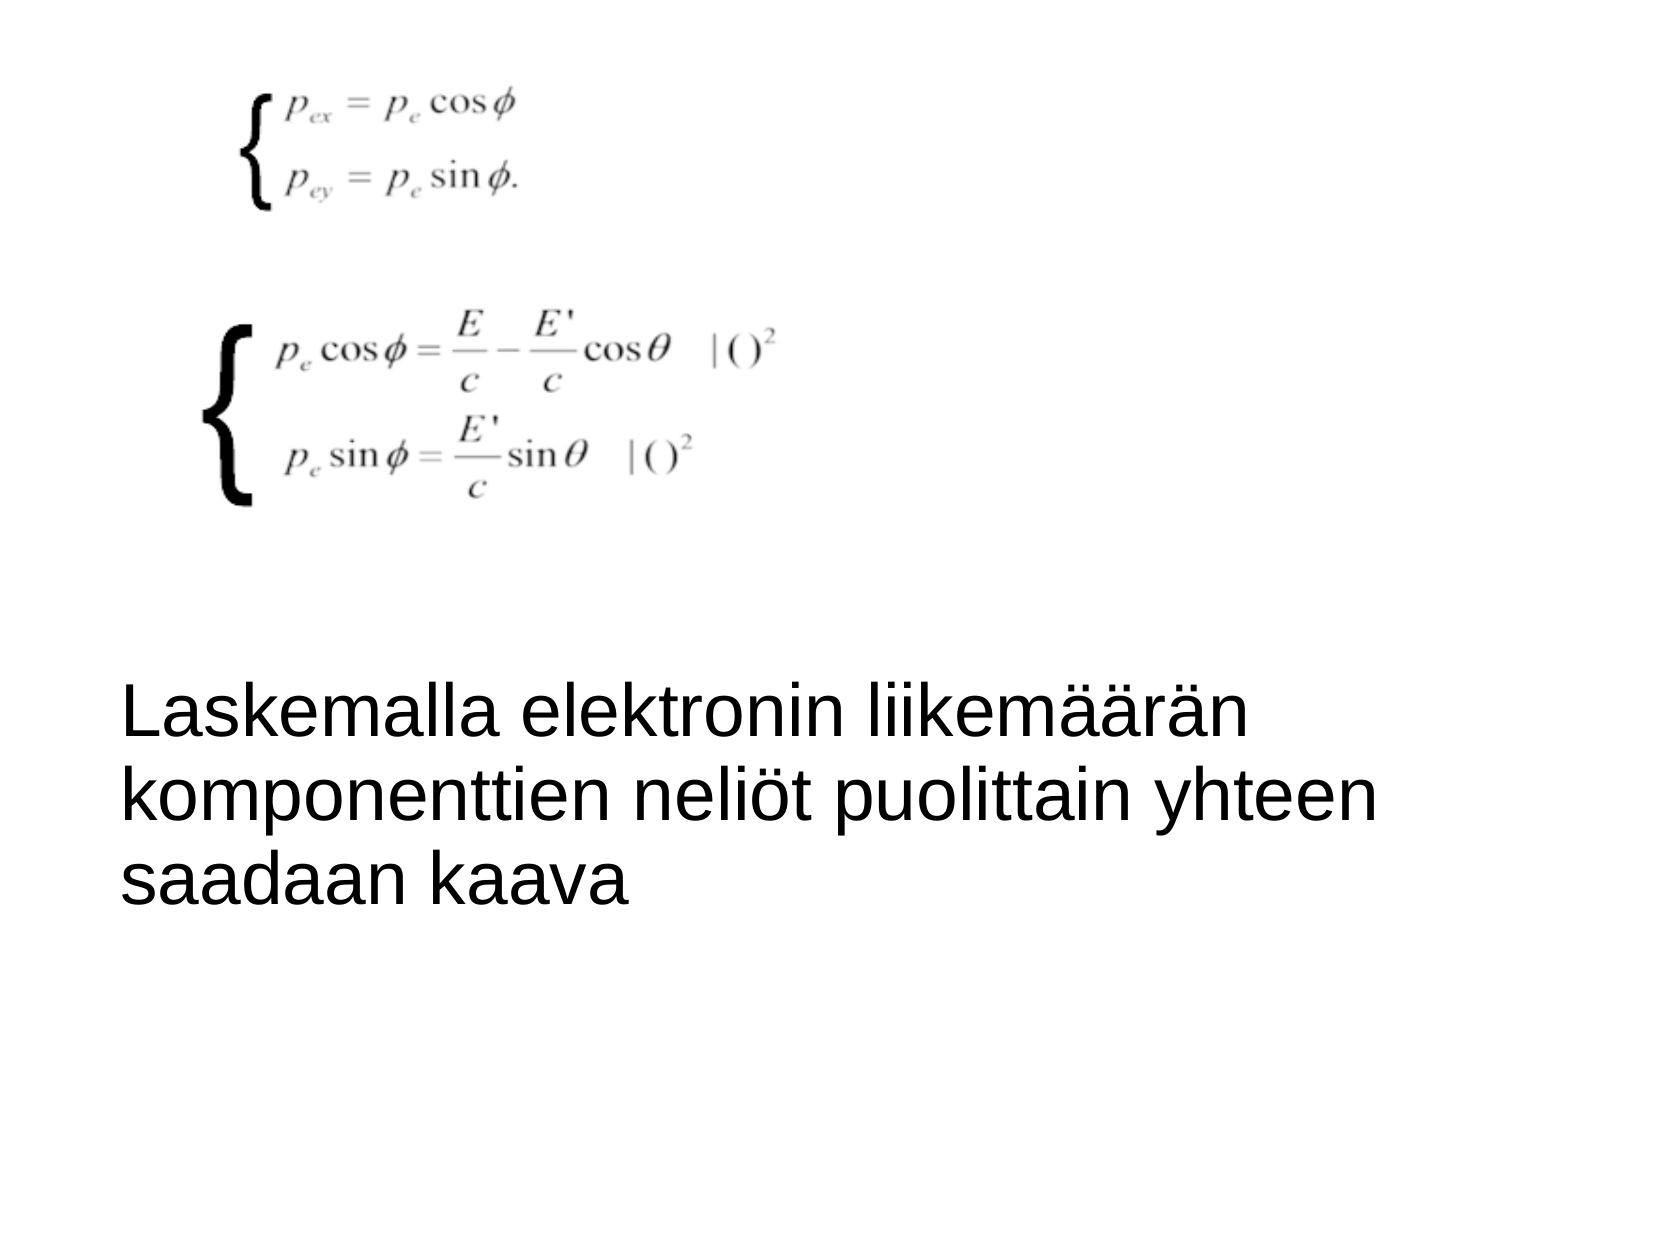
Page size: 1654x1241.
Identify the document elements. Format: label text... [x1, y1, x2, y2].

picture [147, 14, 875, 567]
text_box Laskemalla elektronin liikemäärän komponenttien neliöt puolittain yhteen saadaan kaava [105, 661, 1642, 929]
